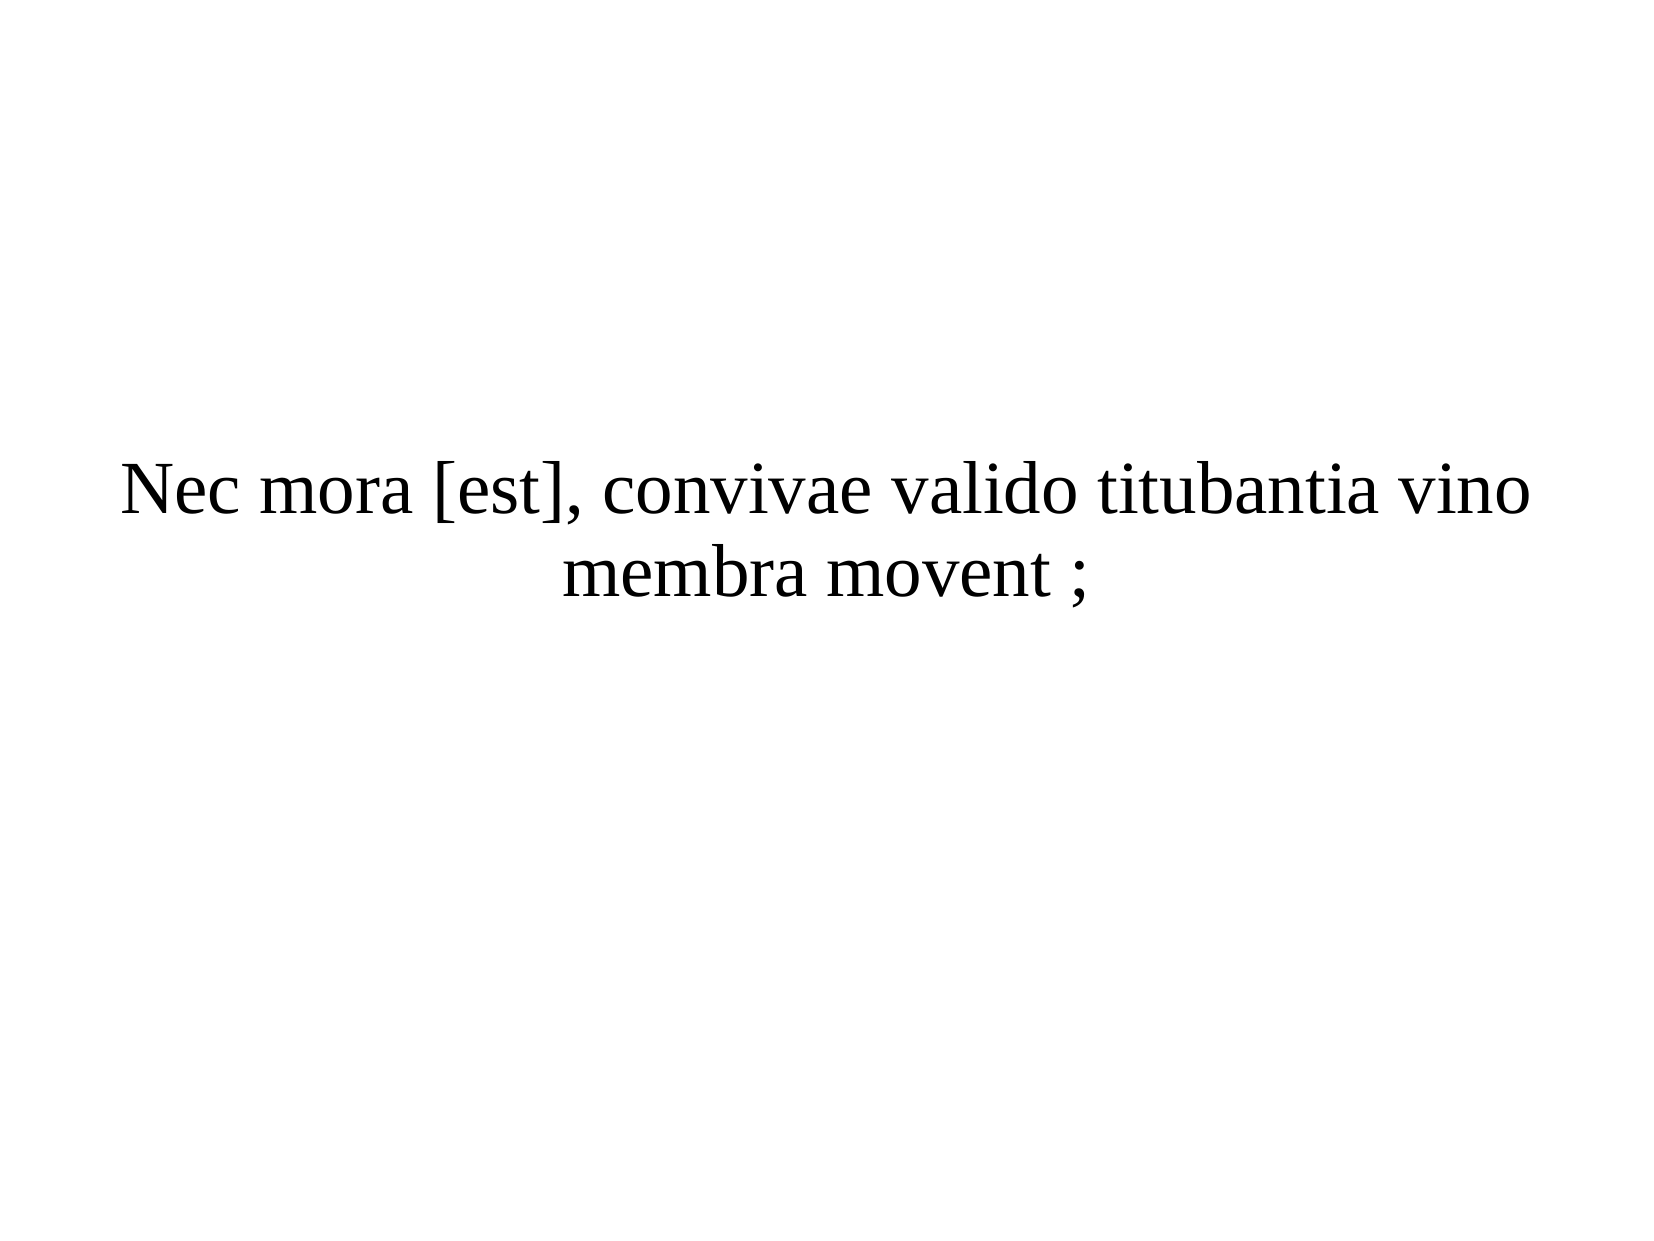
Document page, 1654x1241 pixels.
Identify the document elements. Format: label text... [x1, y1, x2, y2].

subtitle Nec mora [est], convivae valido titubantia vino membra movent ; [82, 49, 1571, 1010]
